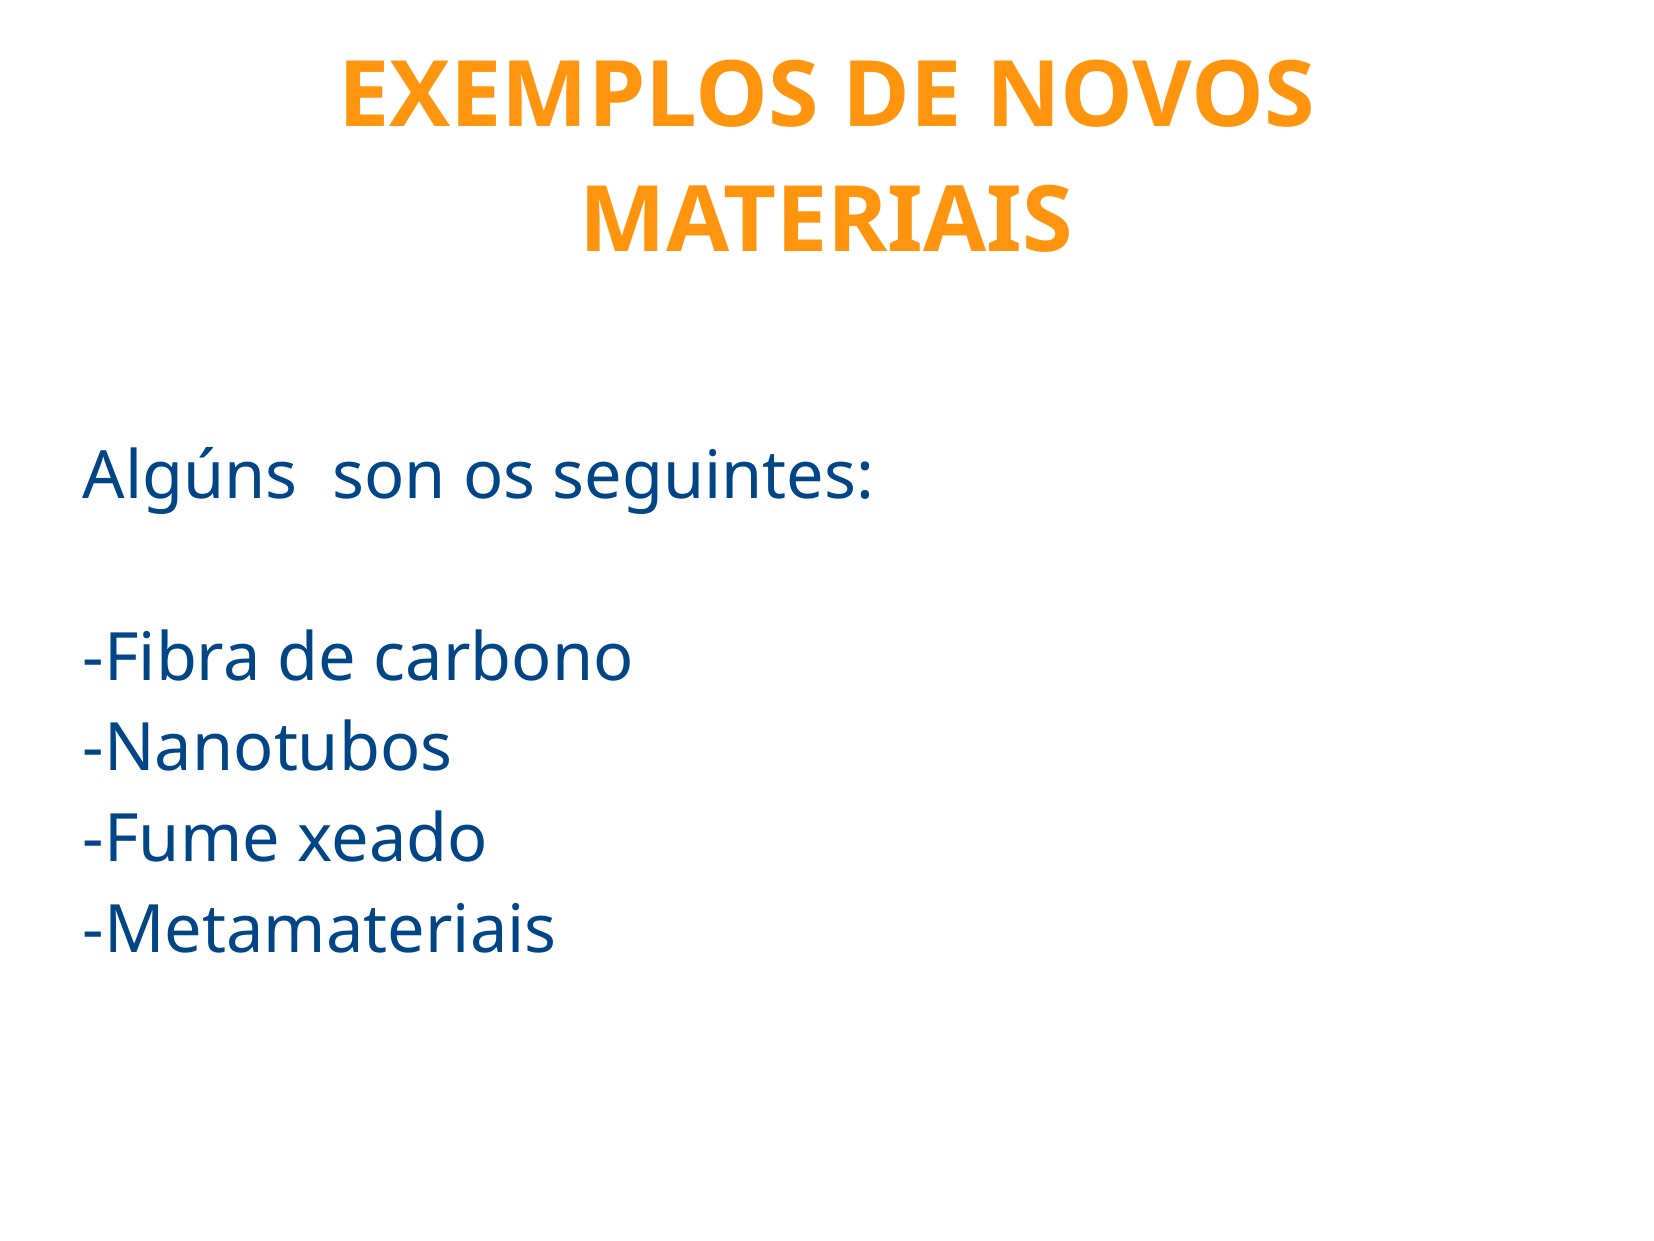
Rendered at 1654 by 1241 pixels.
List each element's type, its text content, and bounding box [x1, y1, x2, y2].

title EXEMPLOS DE NOVOS MATERIAIS [82, 25, 1571, 281]
subtitle Algúns son os seguintes: -Fibra de carbono -Nanotubos -Fume xeado -Metamateriais [82, 297, 1571, 1102]
